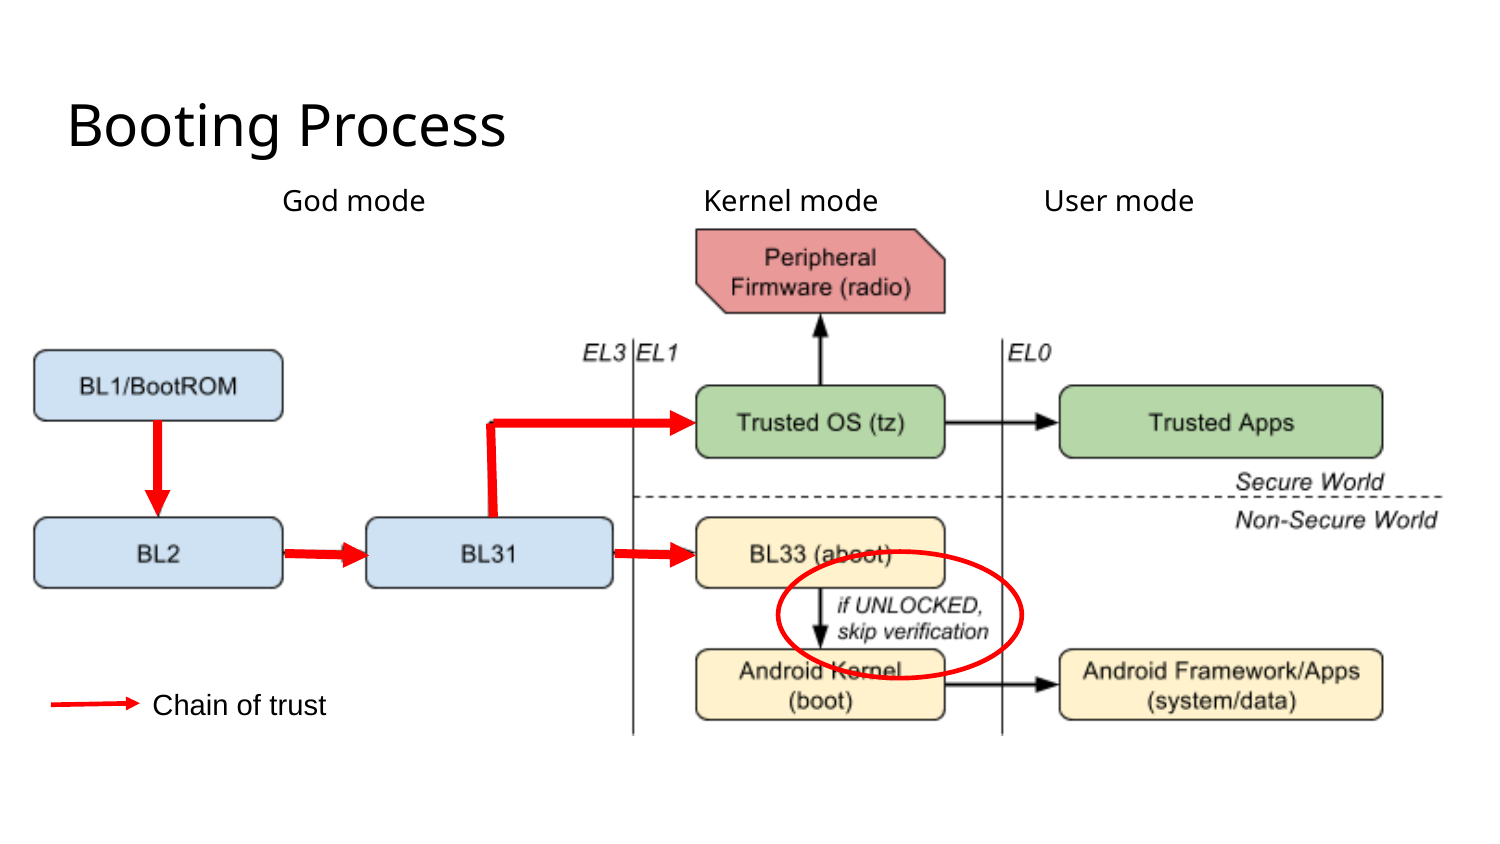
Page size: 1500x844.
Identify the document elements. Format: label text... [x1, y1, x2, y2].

title Booting Process [51, 72, 1449, 167]
text_box Chain of trust [30, 660, 352, 748]
text_box God mode Kernel mode User mode [267, 167, 1500, 273]
picture [30, 227, 1445, 736]
